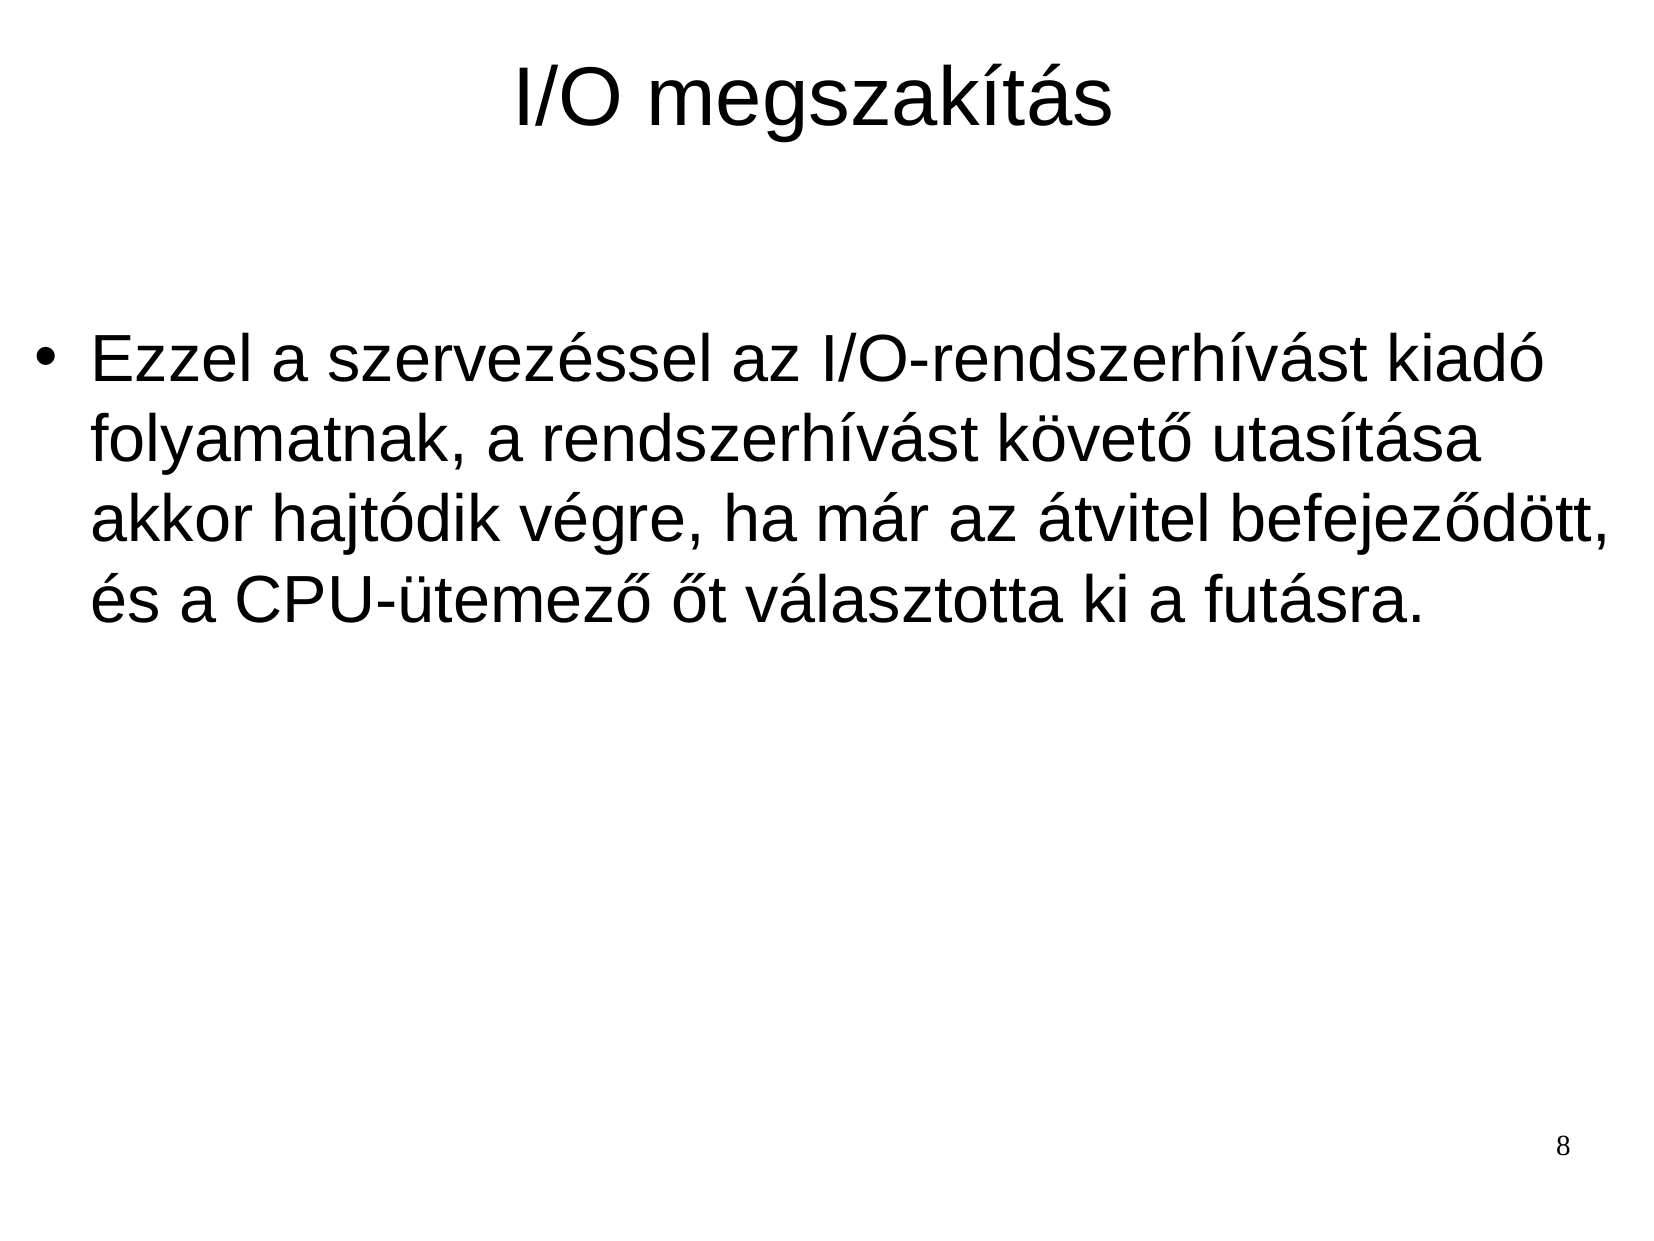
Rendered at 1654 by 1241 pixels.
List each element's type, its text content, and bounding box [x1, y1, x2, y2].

title I/O megszakítás [136, 20, 1491, 165]
list Ezzel a szervezéssel az I/O-rendszerhívást kiadó folyamatnak, a rendszerhívást követő utasítása akkor hajtódik végre, ha már az átvitel befejeződött, és a CPU-ütemező őt választotta ki a futásra. [19, 307, 1654, 829]
